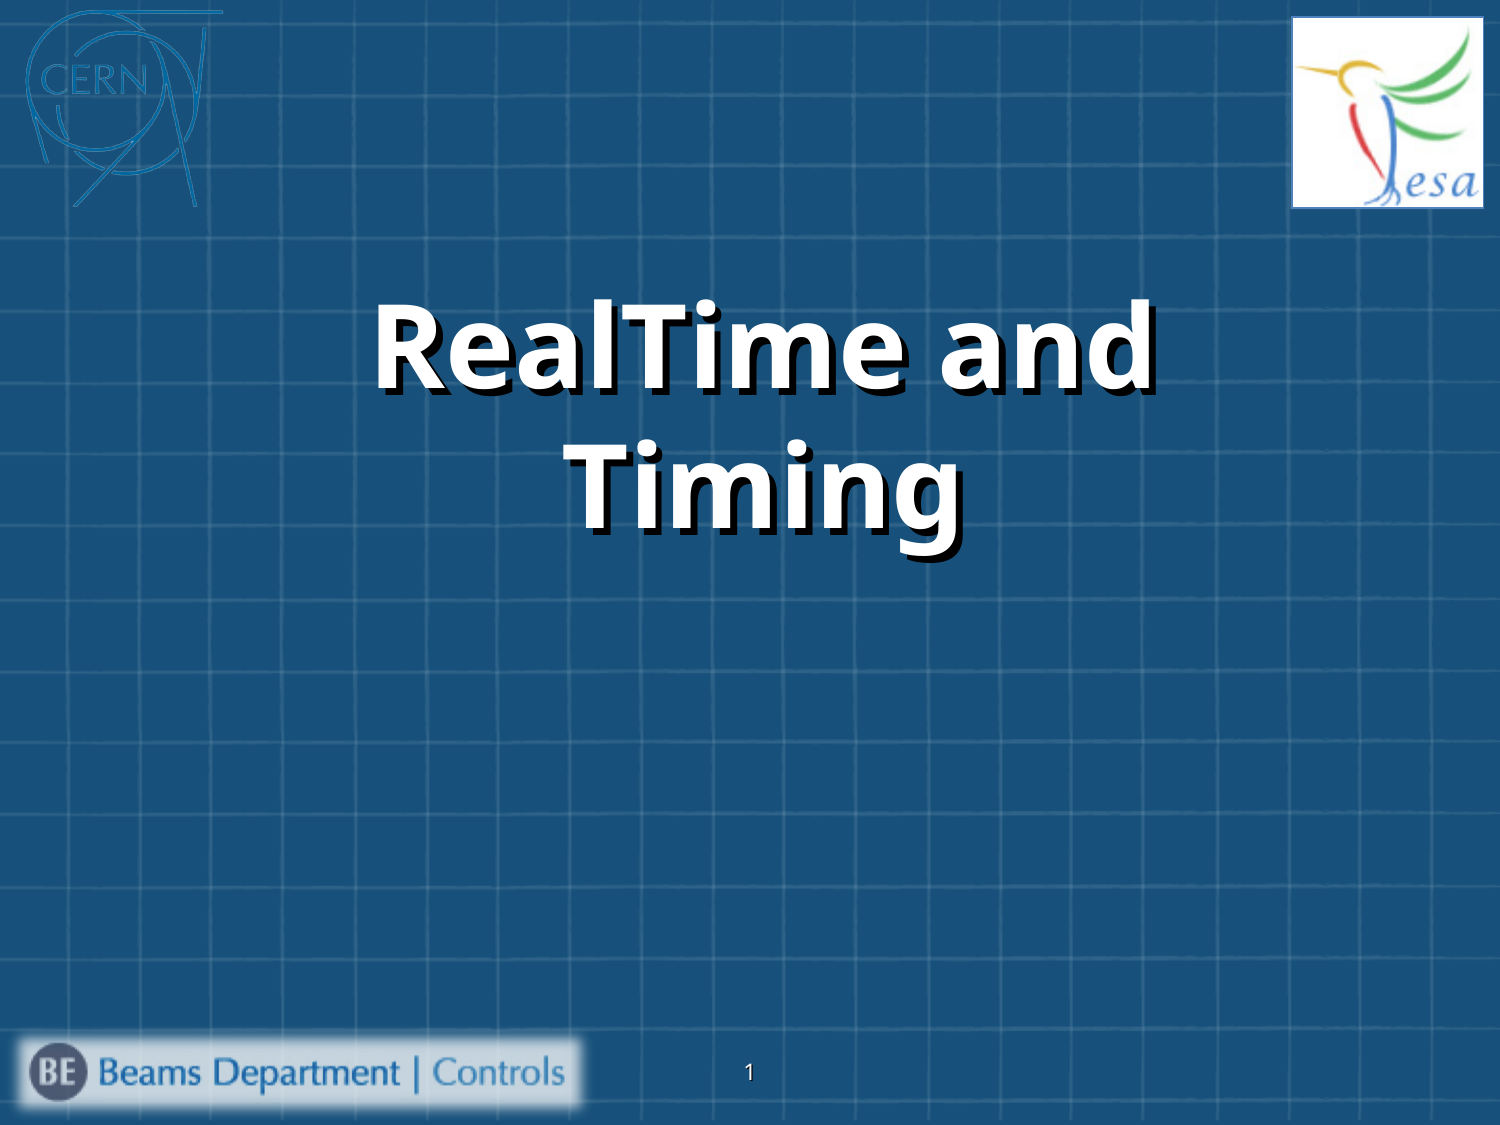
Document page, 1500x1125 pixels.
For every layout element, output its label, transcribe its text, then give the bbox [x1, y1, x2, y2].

title RealTime and Timing [145, 264, 1383, 560]
picture [0, 0, 1500, 1125]
text_box <number> [687, 1042, 813, 1103]
